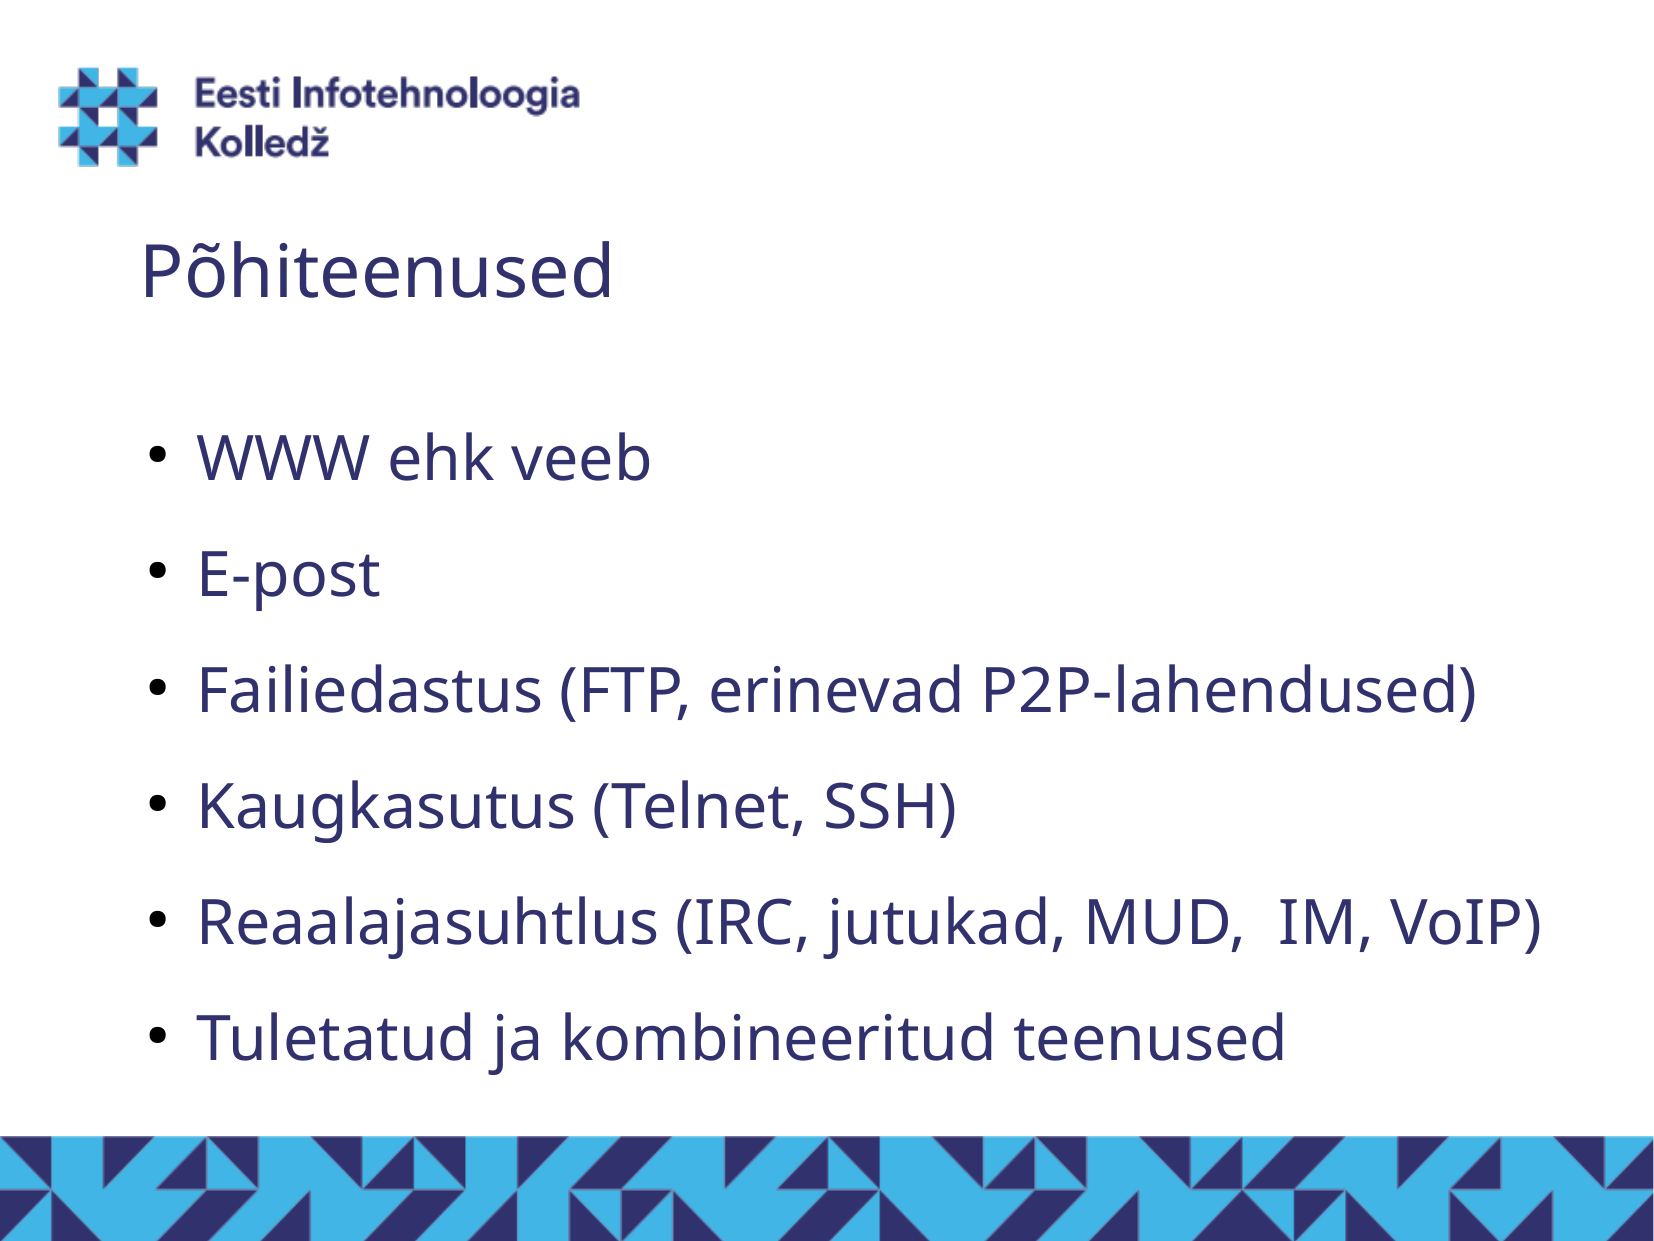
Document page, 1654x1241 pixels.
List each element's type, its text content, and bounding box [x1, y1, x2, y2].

title Põhiteenused [139, 165, 1548, 372]
list WWW ehk veeb E-post Failiedastus (FTP, erinevad P2P-lahendused) Kaugkasutus (Telnet, SSH) Reaalajasuhtlus (IRC, jutukad, MUD, IM, VoIP) Tuletatud ja kombineeritud teenused [129, 413, 1548, 1111]
